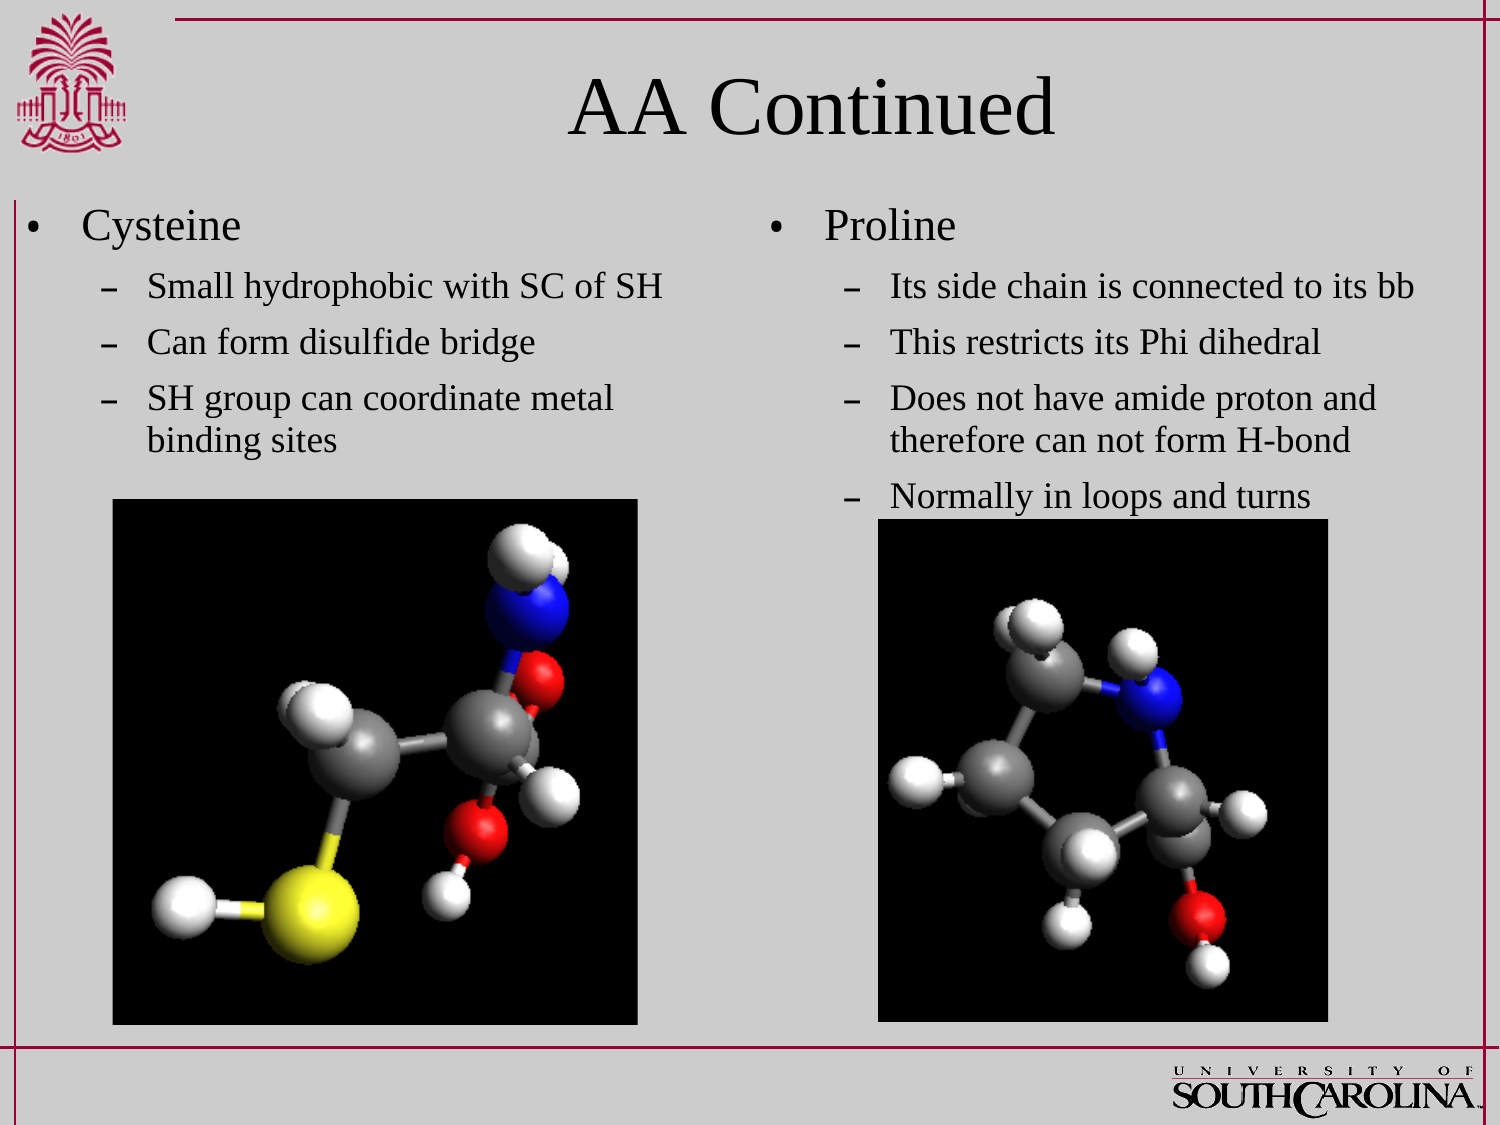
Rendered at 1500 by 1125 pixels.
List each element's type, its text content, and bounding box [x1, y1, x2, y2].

list Proline Its side chain is connected to its bb This restricts its Phi dihedral Does not have amide proton and therefore can not form H-bond Normally in loops and turns [767, 200, 1476, 1013]
picture [12, 12, 131, 155]
picture [112, 499, 638, 1025]
picture [878, 519, 1329, 1022]
picture [1162, 1049, 1483, 1125]
title AA Continued [174, 24, 1450, 188]
list Cysteine Small hydrophobic with SC of SH Can form disulfide bridge SH group can coordinate metal binding sites [24, 200, 733, 1013]
